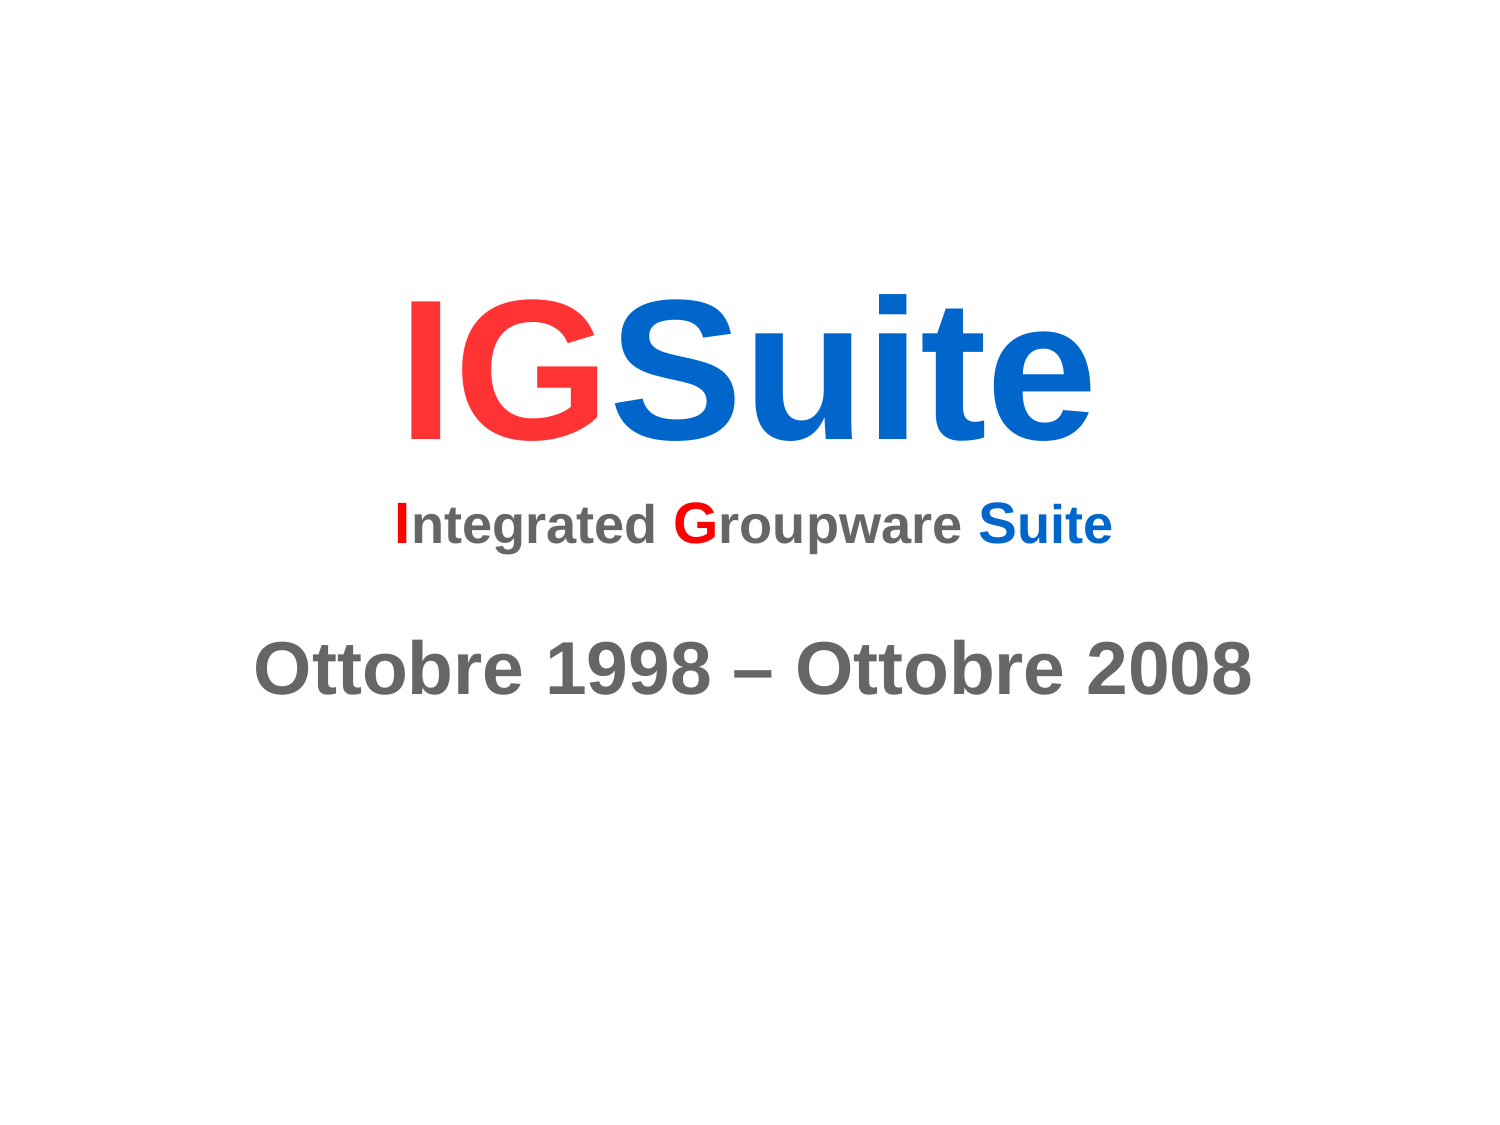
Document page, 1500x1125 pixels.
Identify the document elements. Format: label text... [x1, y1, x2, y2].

text_box IGSuite [345, 265, 1152, 501]
text_box Integrated Groupware Suite Ottobre 1998 – Ottobre 2008 [239, 501, 1270, 736]
